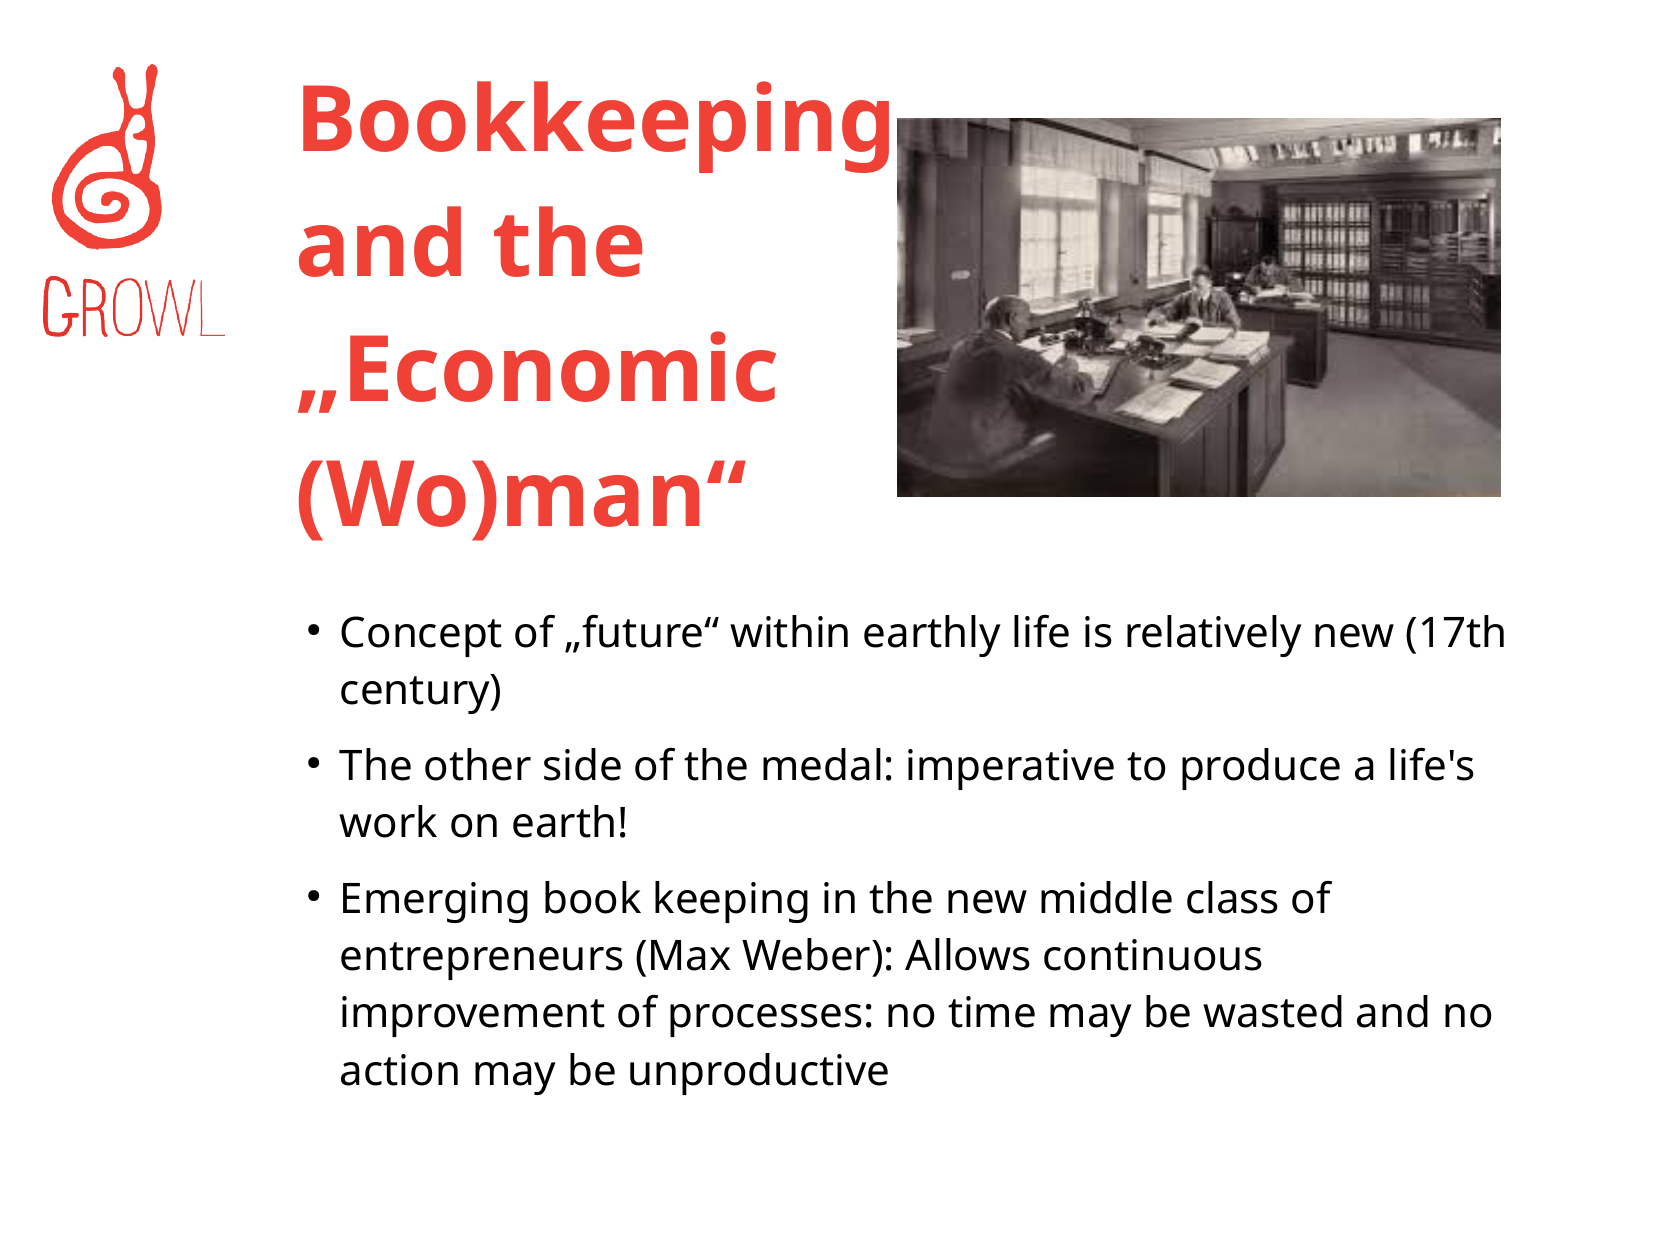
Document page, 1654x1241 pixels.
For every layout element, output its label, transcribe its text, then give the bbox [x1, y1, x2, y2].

picture [897, 118, 1501, 497]
title Bookkeeping and the „Economic (Wo)man“ [295, 94, 898, 512]
picture [43, 64, 225, 337]
list Concept of „future“ within earthly life is relatively new (17th century) The other side of the medal: imperative to produce a life's work on earth! Emerging book keeping in the new middle class of entrepreneurs (Max Weber): Allows continuous improvement of processes: no time may be wasted and no action may be unproductive [295, 602, 1538, 1099]
